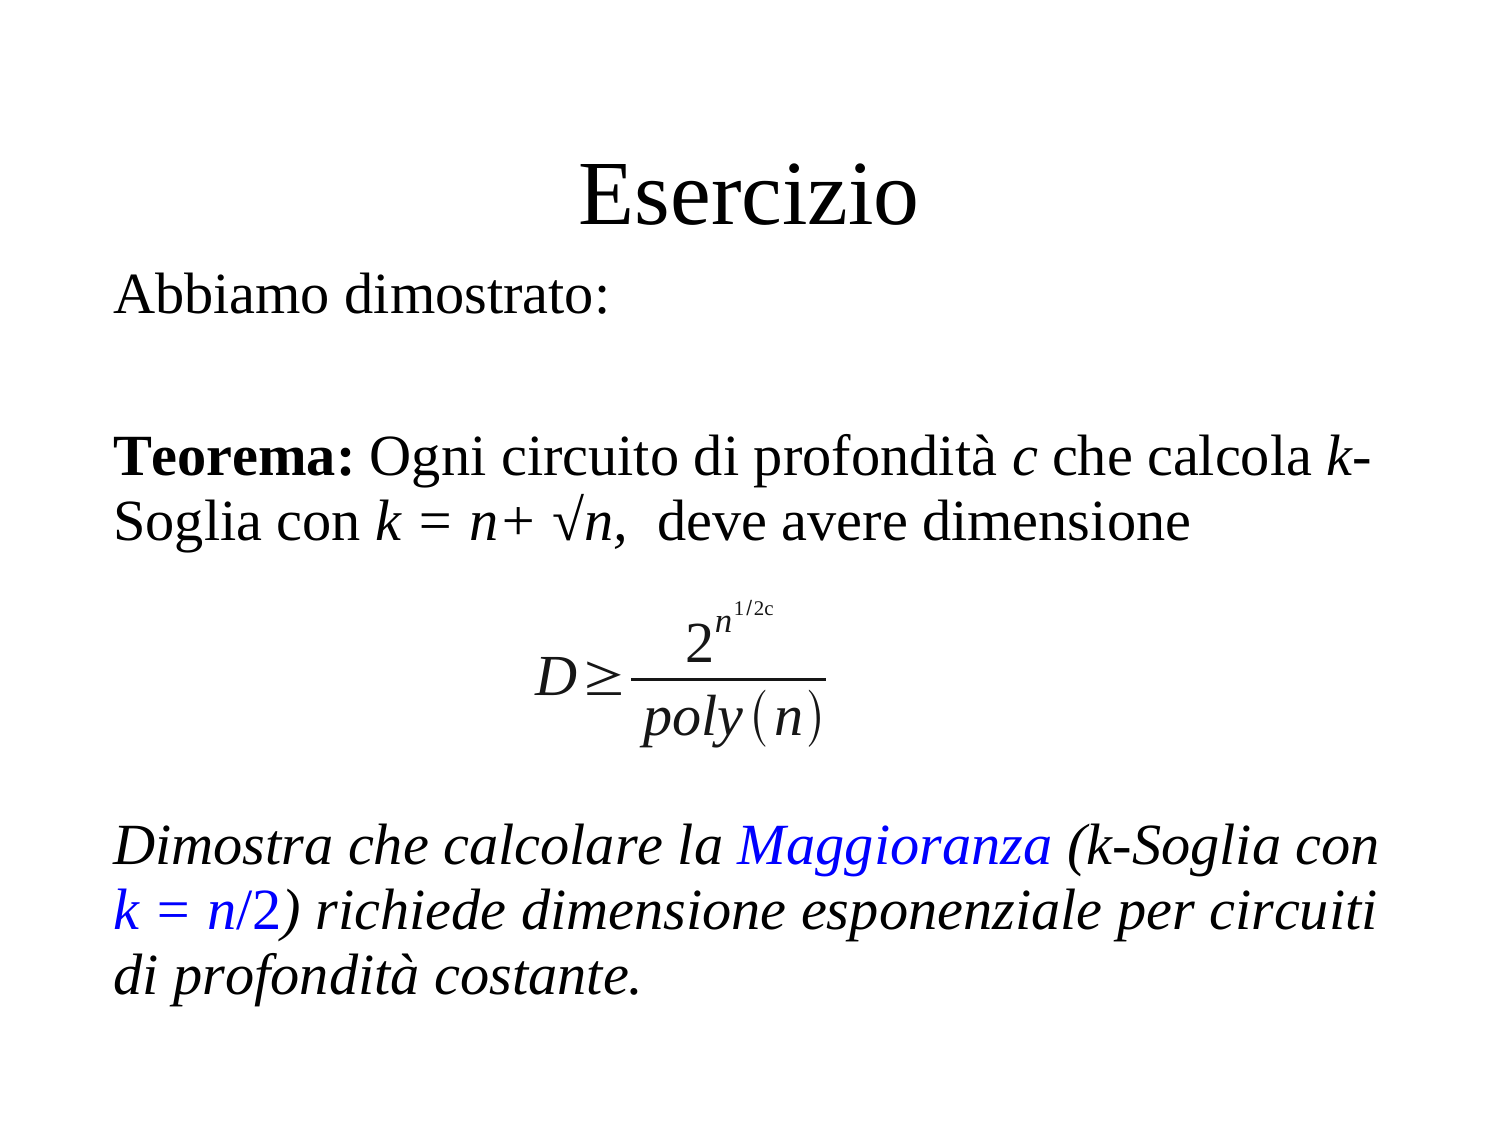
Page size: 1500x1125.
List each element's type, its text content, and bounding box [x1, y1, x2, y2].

title Esercizio [112, 99, 1387, 288]
list Abbiamo dimostrato: Teorema: Ogni circuito di profondità c che calcola k-Soglia con k = n+ √n, deve avere dimensione Dimostra che calcolare la Maggioranza (k-Soglia con k = n/2) richiede dimensione esponenziale per circuiti di profondità costante. [113, 261, 1388, 1007]
chart [525, 597, 836, 751]
